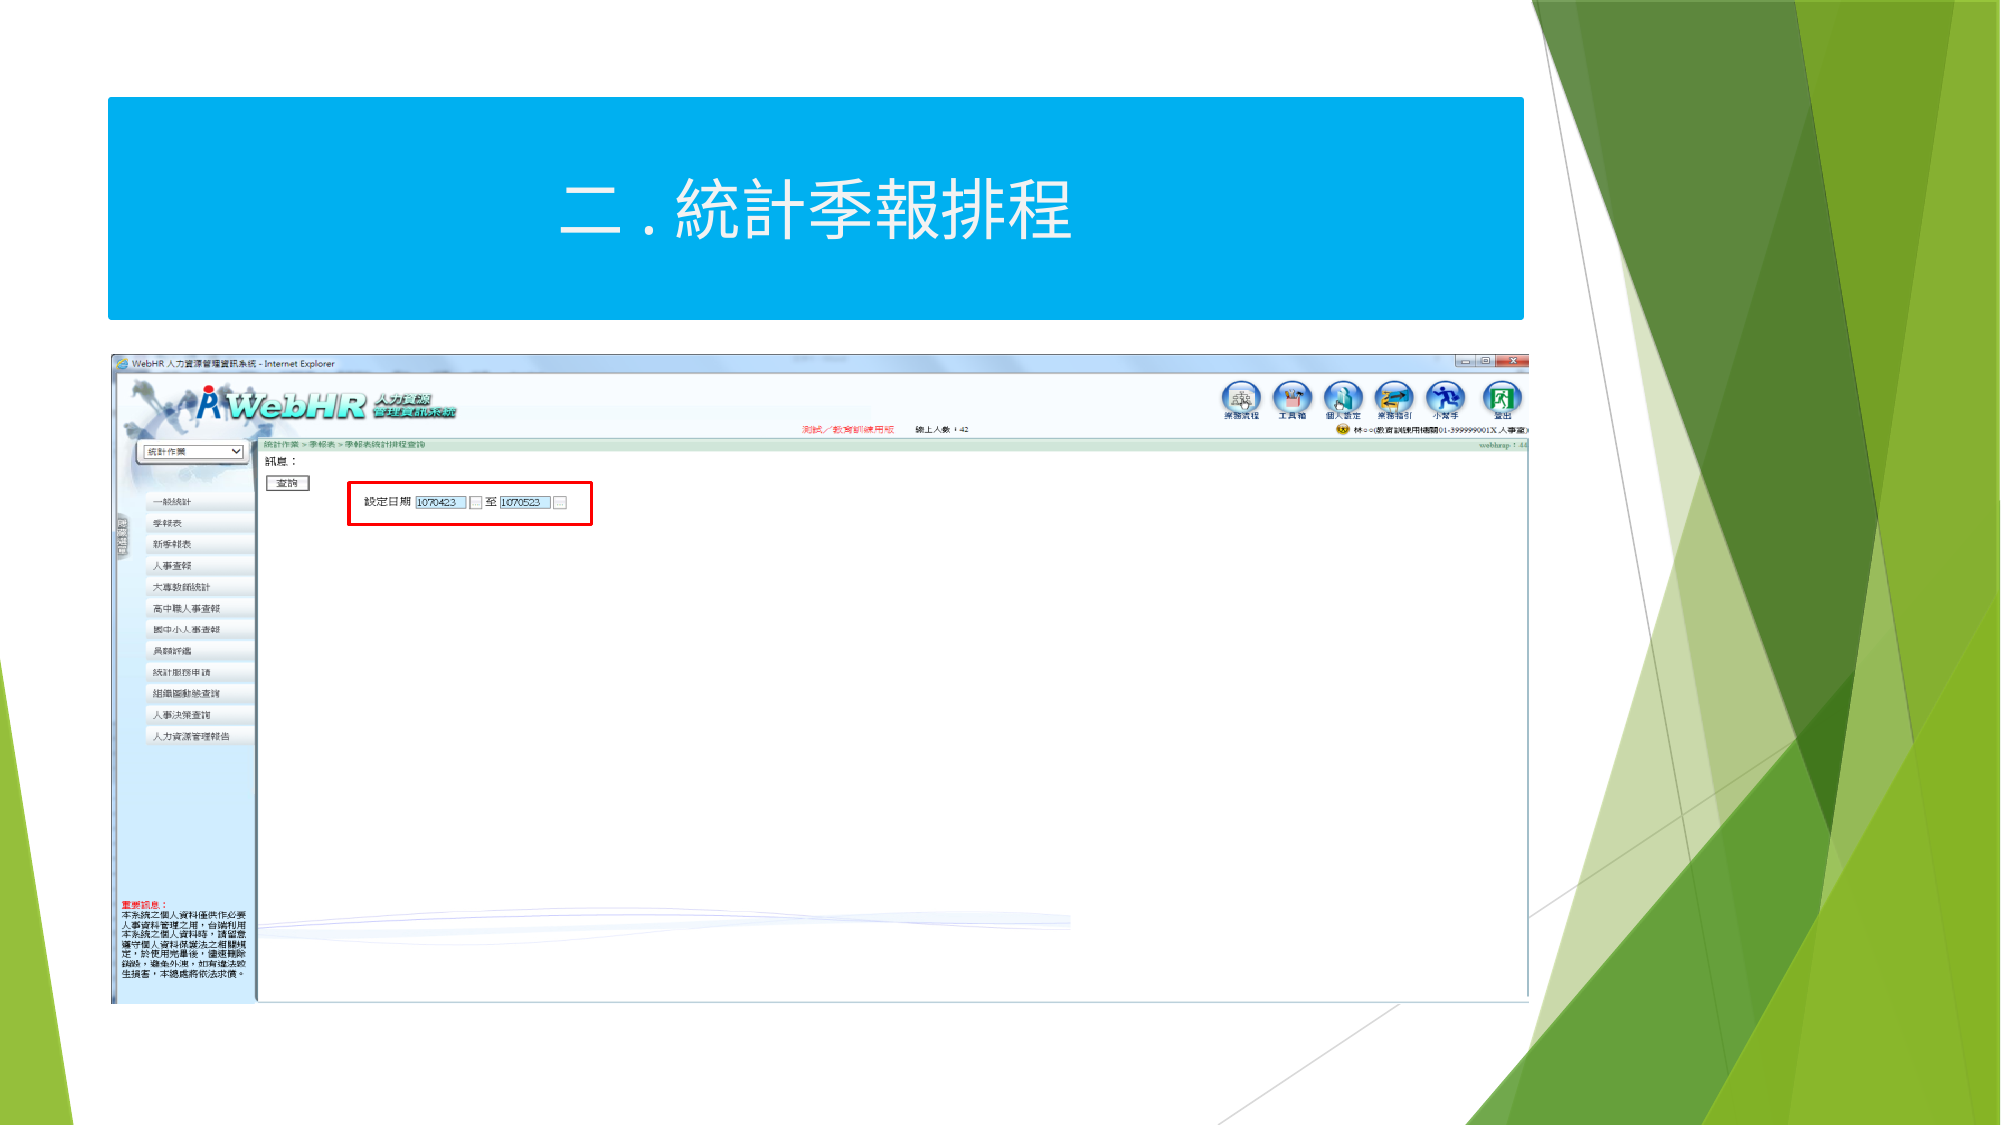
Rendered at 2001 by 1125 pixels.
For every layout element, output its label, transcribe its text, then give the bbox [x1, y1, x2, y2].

picture [111, 354, 1529, 1004]
title 二.統計季報排程 [111, 99, 1522, 317]
